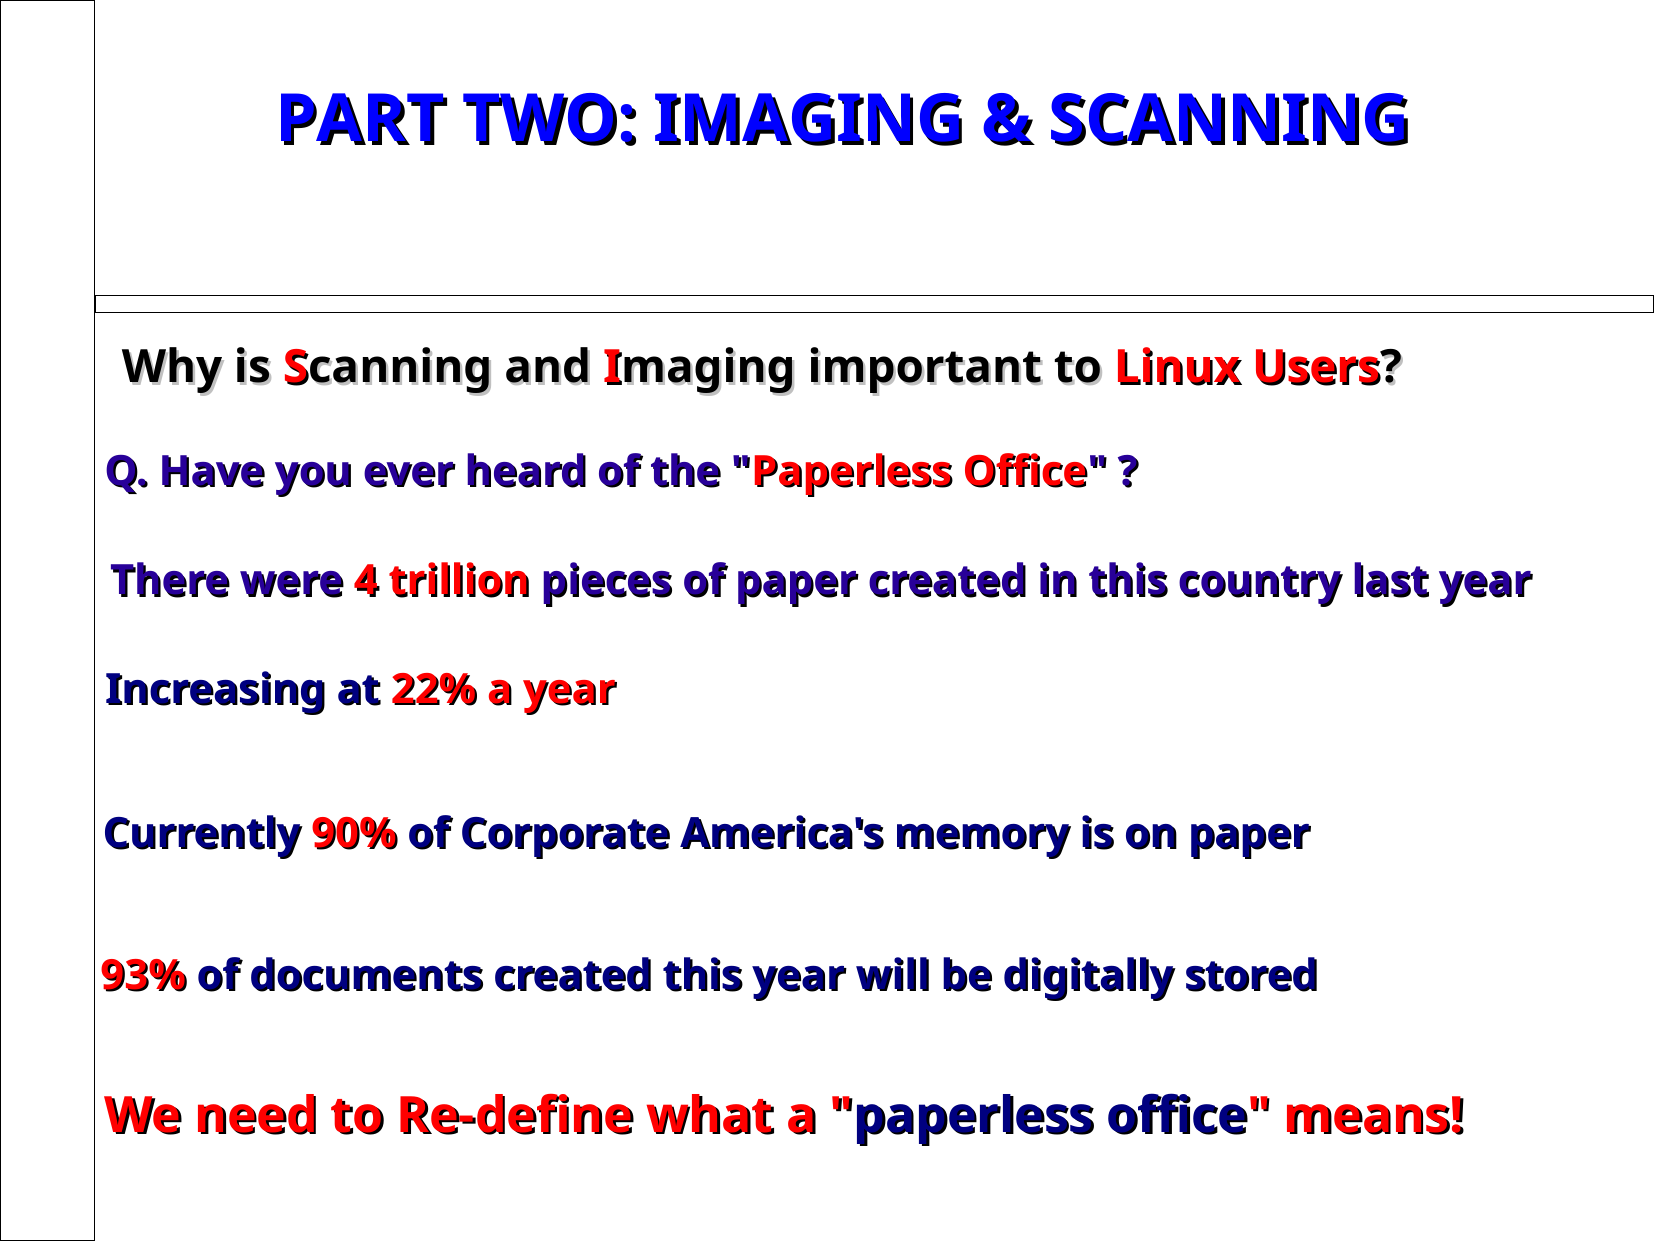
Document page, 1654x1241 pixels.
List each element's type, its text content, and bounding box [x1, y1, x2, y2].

text_box Why is Scanning and Imaging important to Linux Users? [121, 333, 1549, 397]
text_box Q. Have you ever heard of the "Paperless Office" ? [104, 440, 1586, 498]
text_box 93% of documents created this year will be digitally stored [100, 944, 1582, 1002]
text_box We need to Re-define what a "paperless office" means! [104, 1078, 1605, 1197]
text_box PART TWO: IMAGING & SCANNING [125, 45, 1561, 187]
text_box Currently 90% of Corporate America's memory is on paper [102, 802, 1598, 860]
text_box Increasing at 22% a year [105, 658, 1435, 731]
text_box There were 4 trillion pieces of paper created in this country last year [109, 550, 1635, 615]
